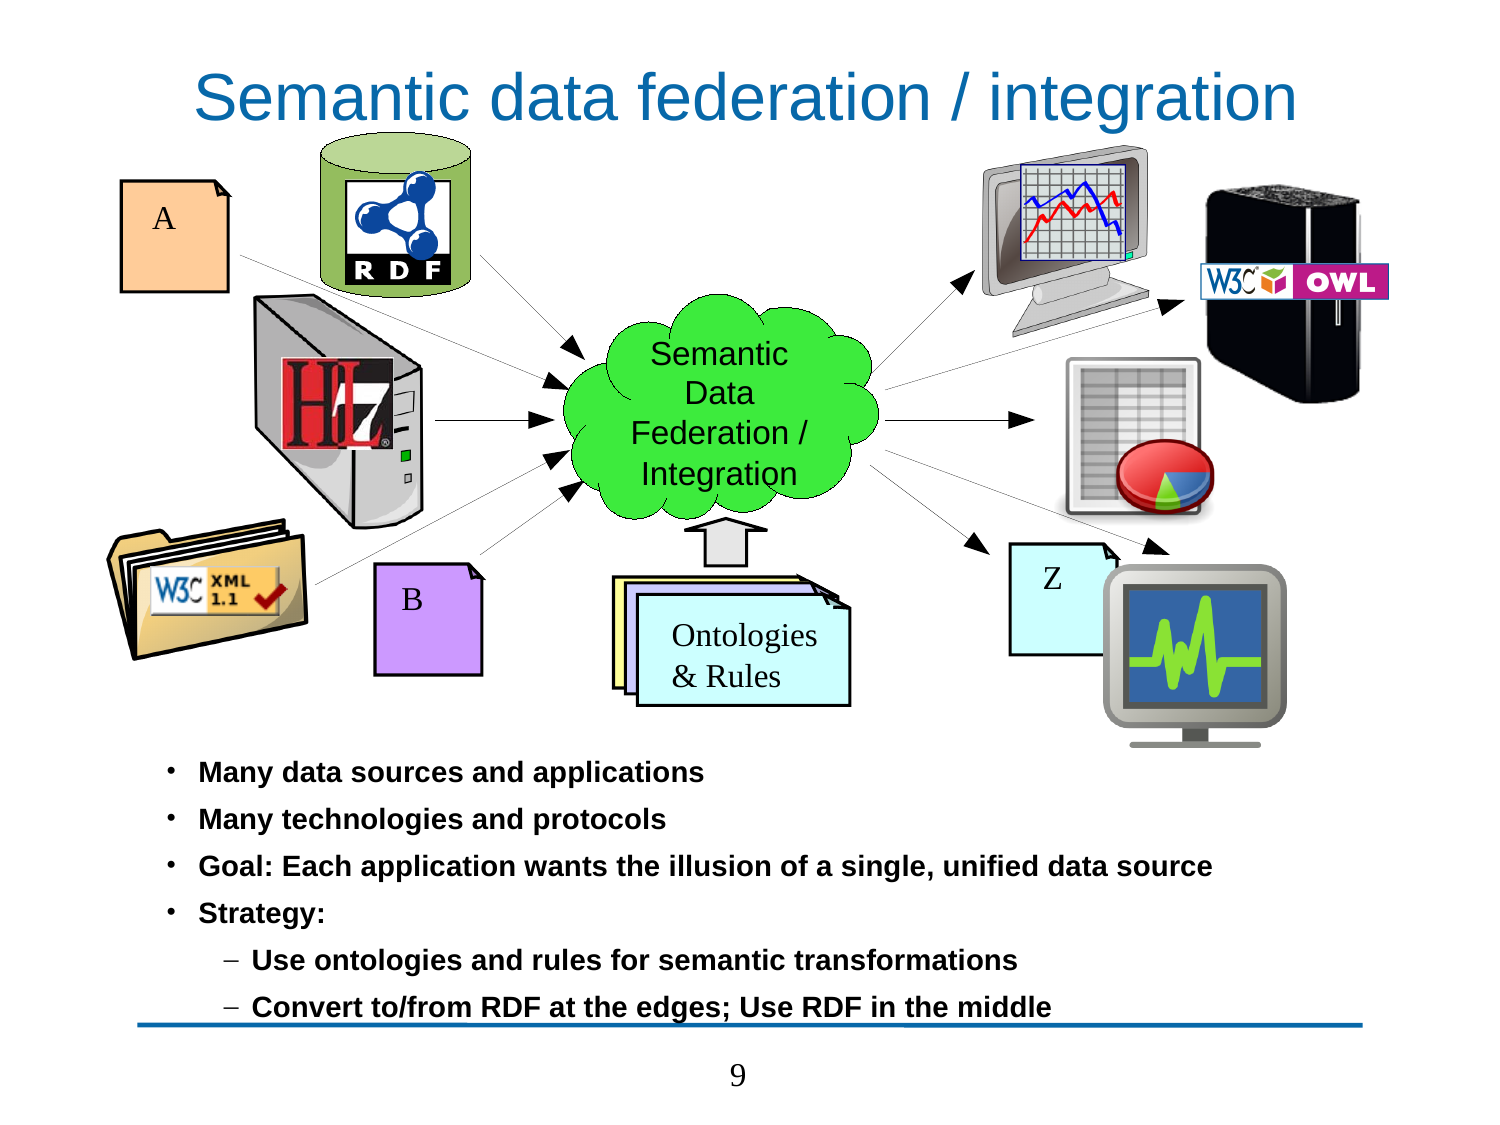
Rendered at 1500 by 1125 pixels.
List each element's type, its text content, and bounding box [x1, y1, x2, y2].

picture [1103, 564, 1287, 748]
picture [1052, 512, 1088, 526]
text_box A [137, 187, 192, 244]
text_box [672, 294, 879, 493]
text_box [375, 564, 482, 676]
text_box Z [1027, 547, 1078, 605]
picture [1006, 308, 1176, 355]
title Semantic data federation / integration [70, 19, 1423, 142]
text_box B [320, 142, 471, 171]
list Many data sources and applications Many technologies and protocols Goal: Each application wants the illusion of a single, unified data source Strategy: Use ontologies and rules for semantic transformations Convert to/from RDF at the edges; Use RDF in the middle [142, 705, 1500, 1035]
text_box [684, 518, 768, 566]
text_box B [386, 569, 439, 626]
picture [1052, 157, 1389, 526]
text_box [563, 338, 772, 520]
text_box [121, 180, 229, 292]
text_box [438, 156, 471, 230]
text_box Ontologies & Rules [656, 605, 834, 702]
picture [102, 171, 546, 685]
text_box [613, 577, 850, 706]
picture [962, 141, 1176, 355]
text_box [1010, 543, 1117, 655]
text_box [320, 154, 354, 230]
text_box Semantic Data Federation / Integration [615, 324, 824, 499]
